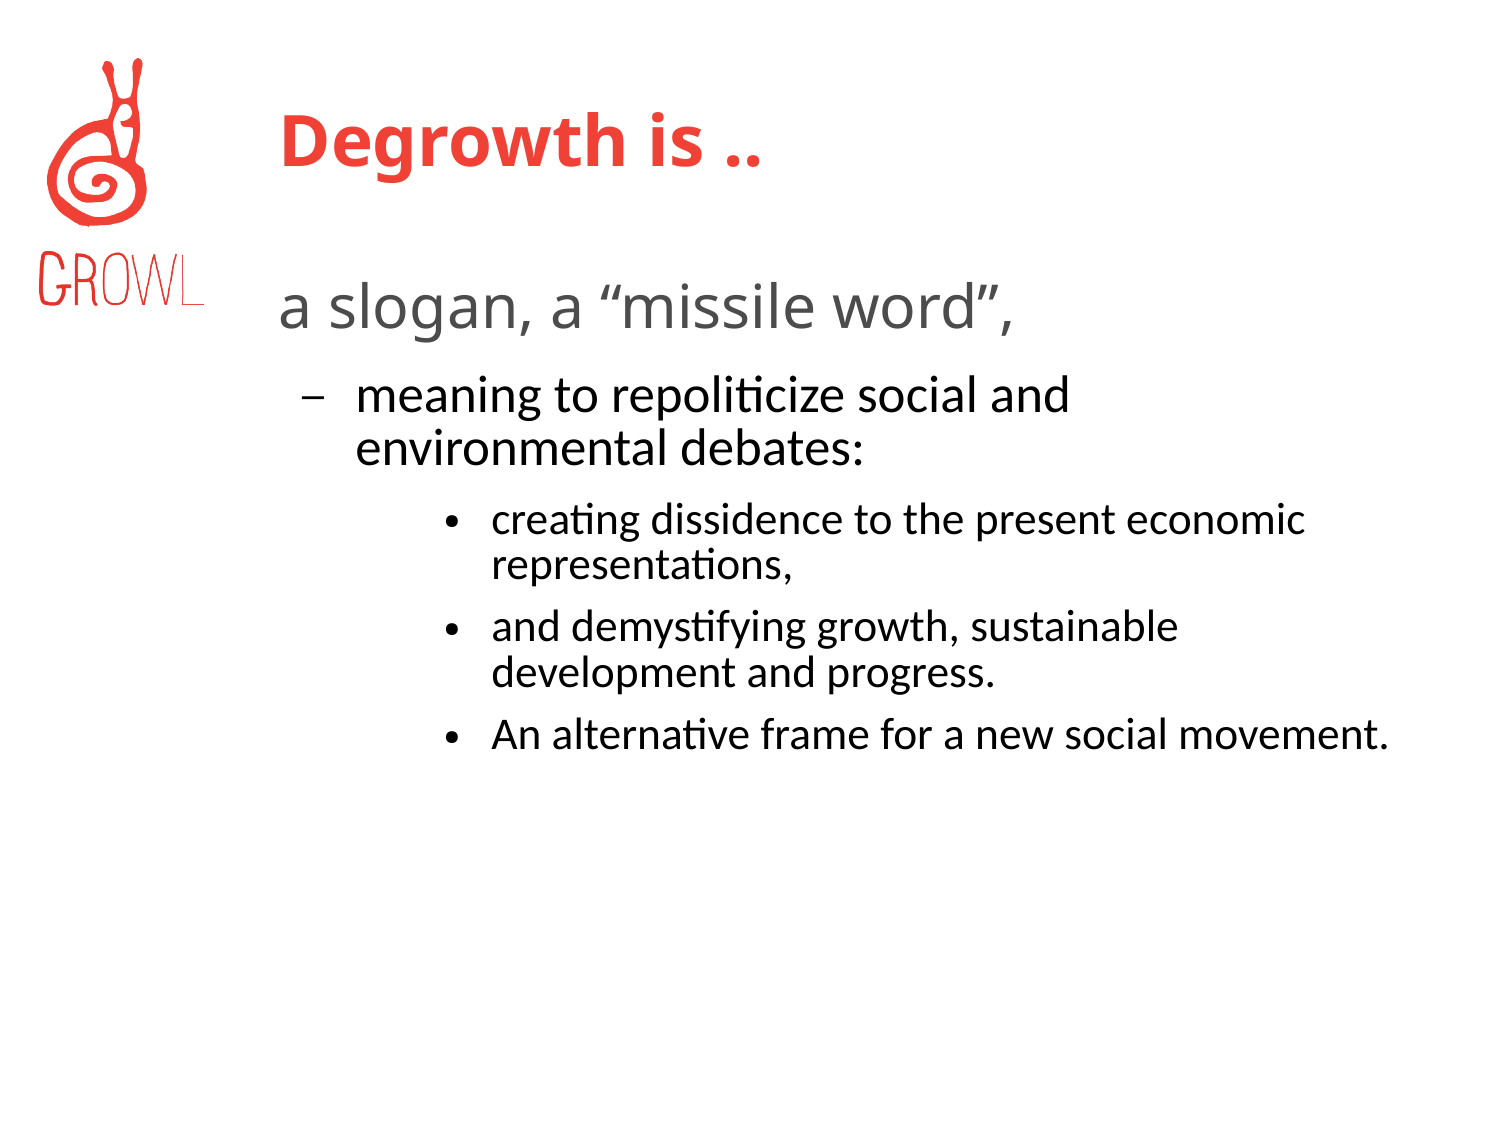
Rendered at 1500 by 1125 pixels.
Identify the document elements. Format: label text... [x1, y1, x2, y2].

list a slogan, a “missile word”, meaning to repoliticize social and environmental debates: creating dissidence to the present economic representations, and demystifying growth, sustainable development and progress. An alternative frame for a new social movement. [278, 263, 1395, 916]
picture [39, 58, 204, 306]
title Degrowth is .. [278, 44, 1425, 233]
